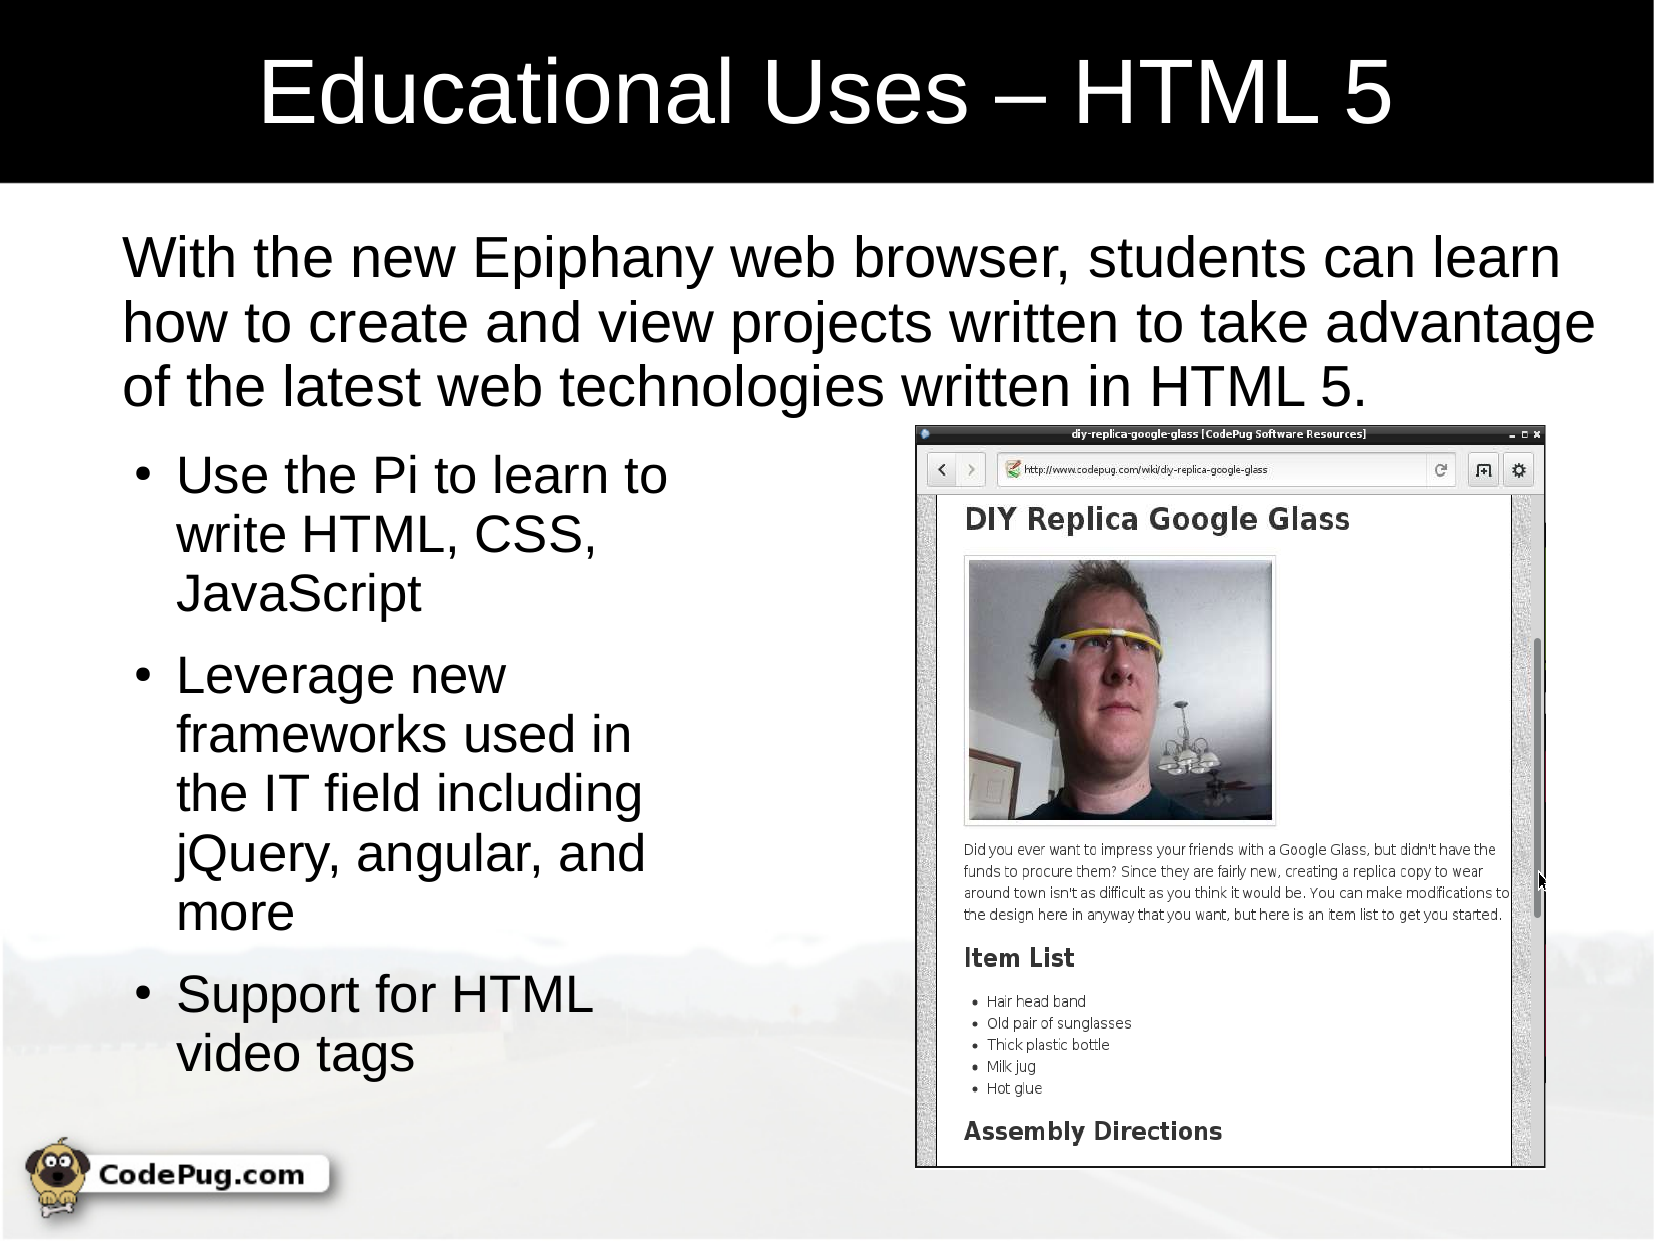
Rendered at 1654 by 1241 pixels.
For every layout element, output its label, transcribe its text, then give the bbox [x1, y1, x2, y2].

title Educational Uses – HTML 5 [82, 19, 1571, 166]
list Use the Pi to learn to write HTML, CSS, JavaScript Leverage new frameworks used in the IT field including jQuery, angular, and more Support for HTML video tags [120, 463, 691, 1096]
text_box With the new Epiphany web browser, students can learn how to create and view projects written to take advantage of the latest web technologies written in HTML 5. [60, 225, 1606, 463]
picture [0, 0, 1654, 1241]
